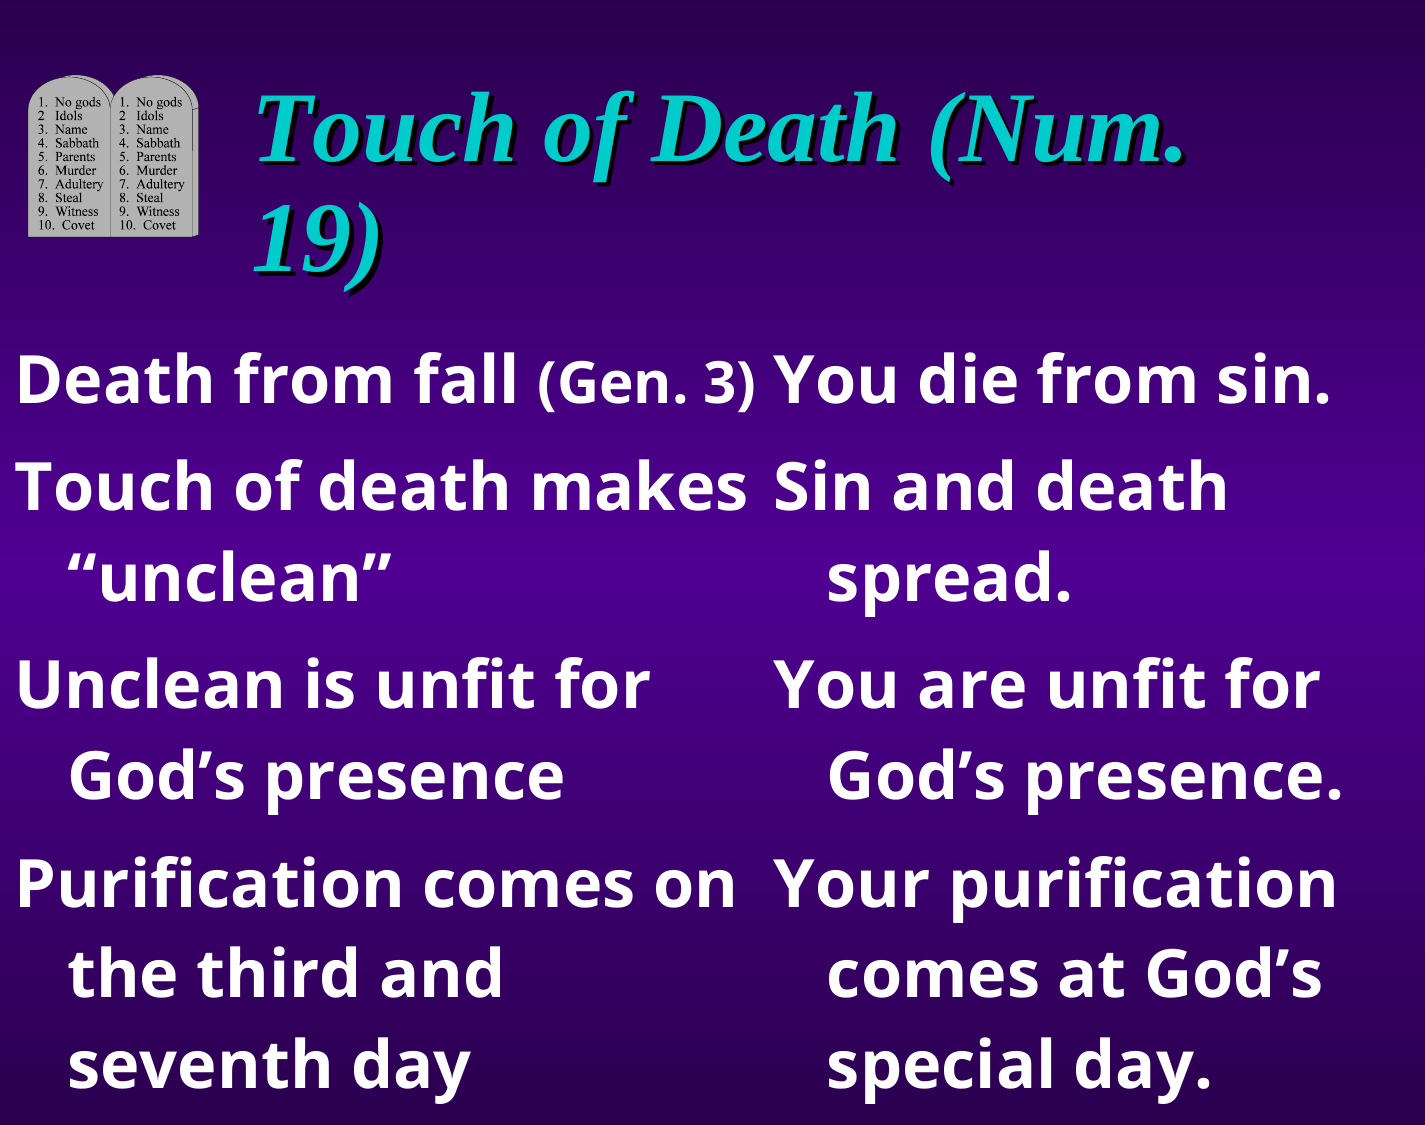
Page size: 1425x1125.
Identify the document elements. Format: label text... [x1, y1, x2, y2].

title Touch of Death (Num. 19) [237, 65, 1319, 301]
list You die from sin. Sin and death spread. You are unfit for God’s presence. Your purification comes at God’s special day. [788, 324, 1395, 1026]
list Death from fall (Gen. 3) Touch of death makes “unclean” Unclean is unfit for God’s presence Purification comes on the third and seventh day [0, 324, 788, 1026]
